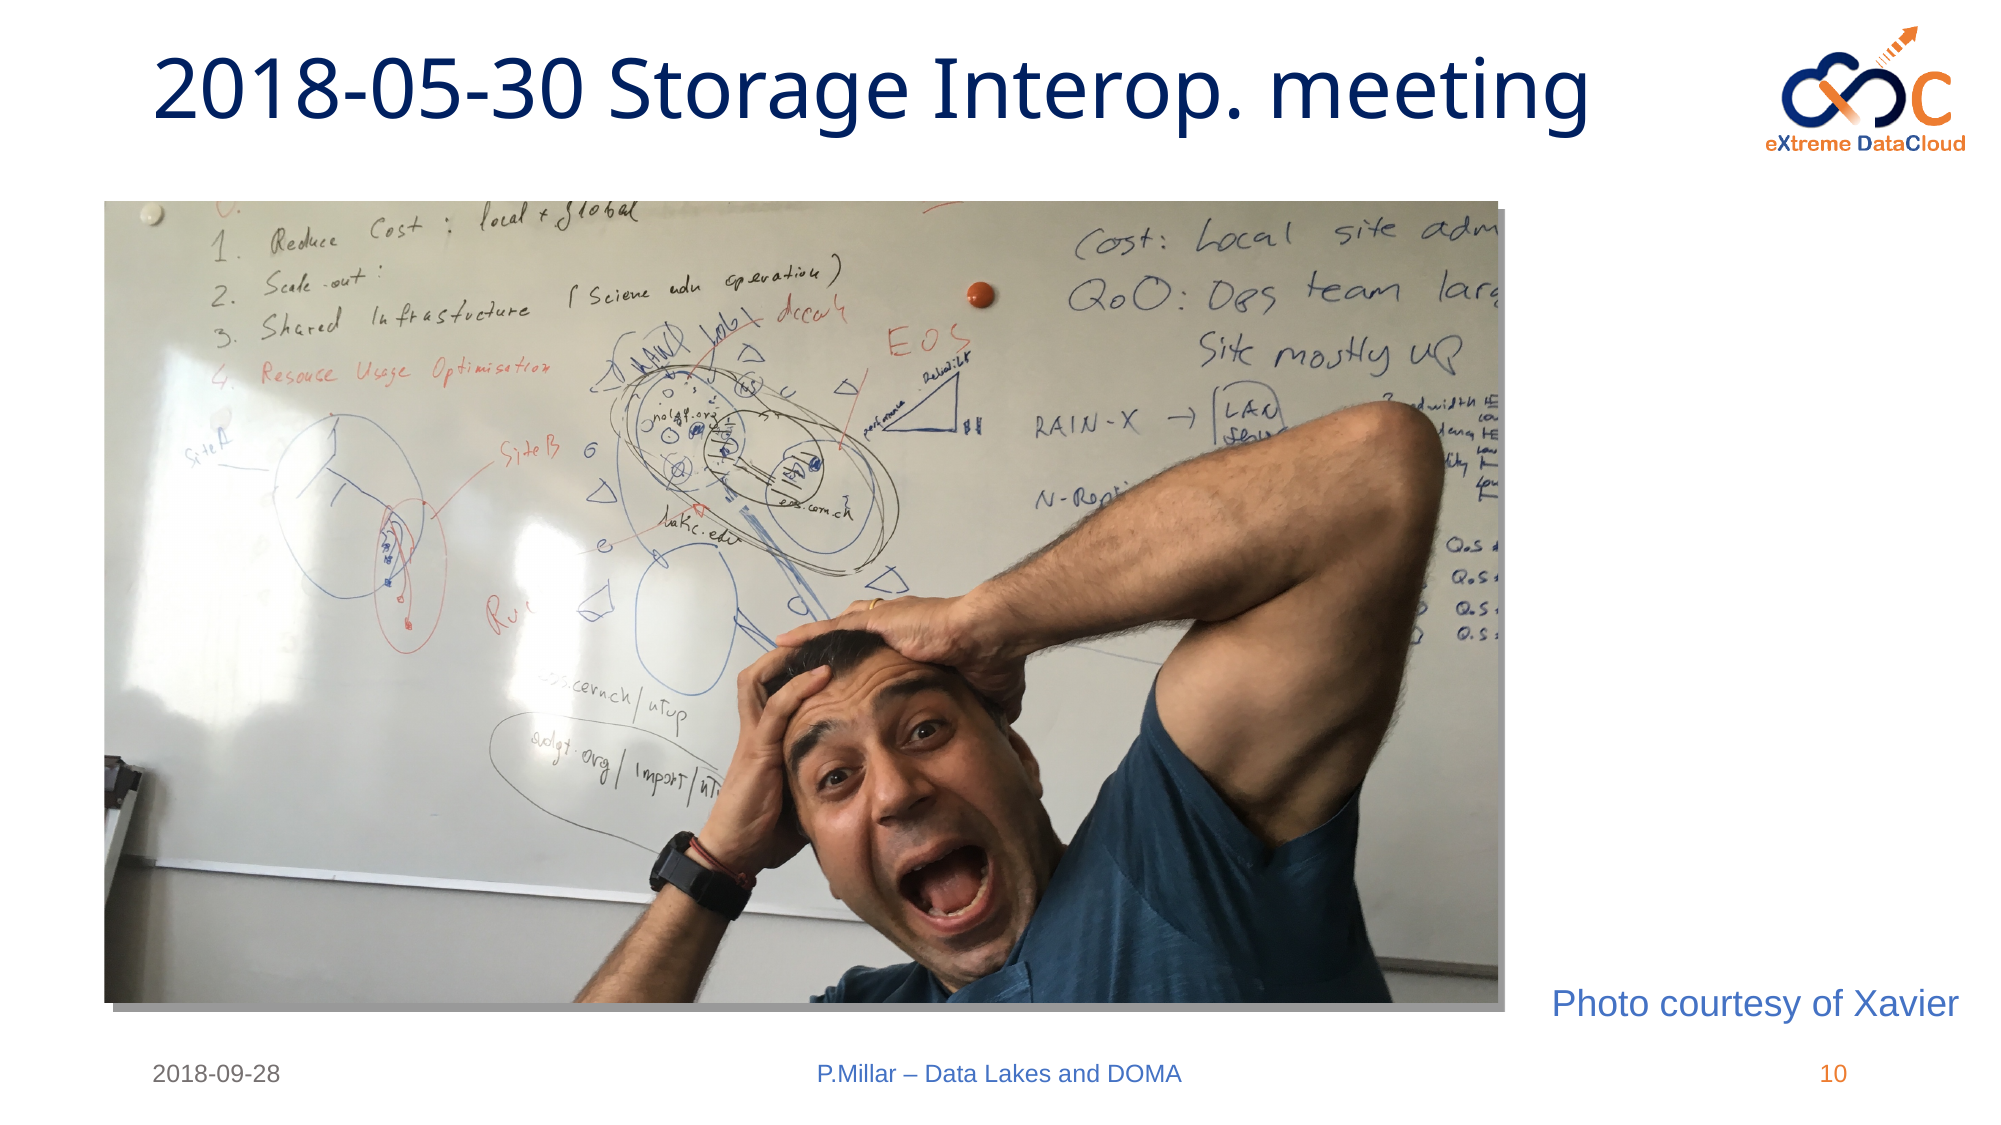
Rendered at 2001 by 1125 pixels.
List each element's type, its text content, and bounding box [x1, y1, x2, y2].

text_box Photo courtesy of Xavier [1536, 971, 1975, 1032]
slide_number <number> [1412, 1042, 1863, 1103]
picture [104, 201, 1499, 1003]
footer P.Millar – Data Lakes and DOMA [662, 1042, 1338, 1103]
picture [1740, 18, 1985, 170]
slide_number 2018-09-28 [137, 1042, 588, 1103]
title 2018-05-30 Storage Interop. meeting [137, 18, 1777, 152]
